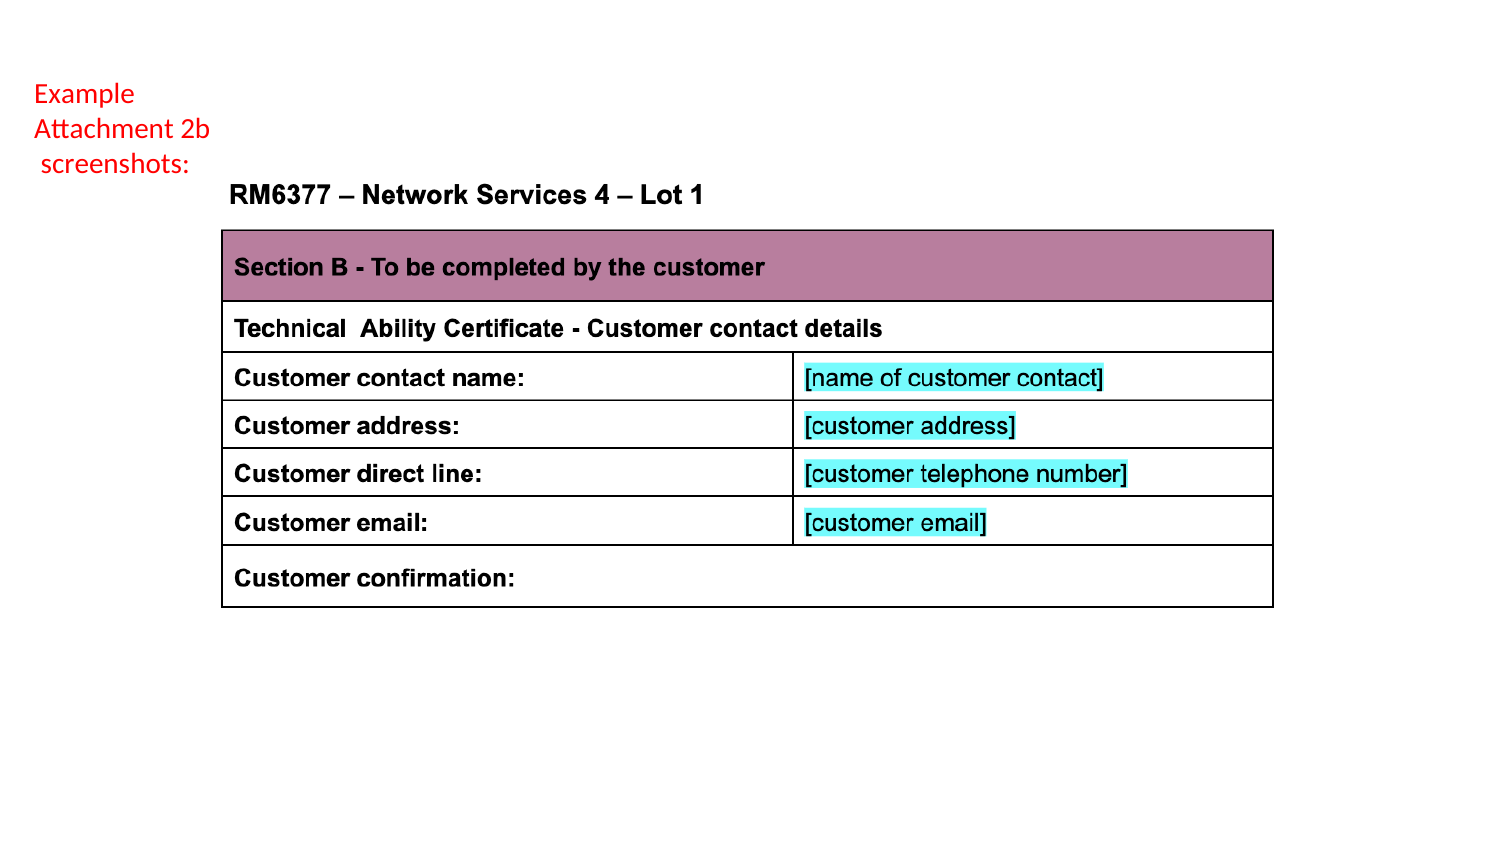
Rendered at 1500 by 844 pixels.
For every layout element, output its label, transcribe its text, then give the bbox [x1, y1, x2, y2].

text_box Example Attachment 2b screenshots: [18, 59, 232, 182]
picture [0, 0, 1491, 664]
